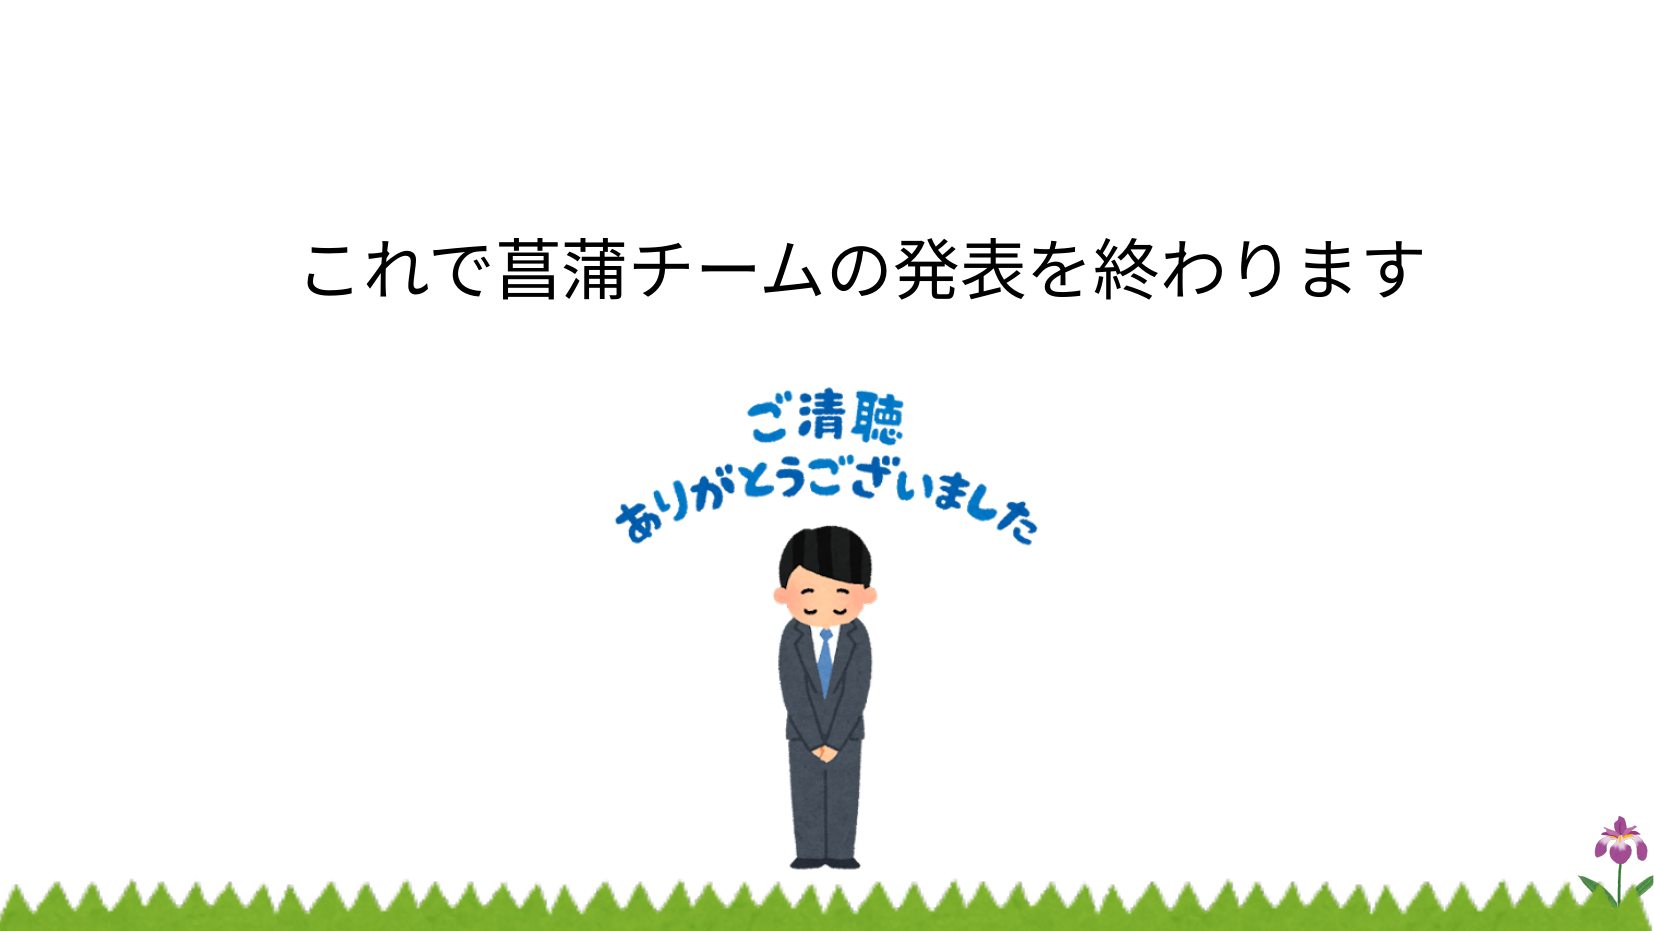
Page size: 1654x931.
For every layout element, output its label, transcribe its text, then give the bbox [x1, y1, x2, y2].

picture [0, 382, 1654, 931]
list これで菖蒲チームの発表を終わります [82, 217, 1571, 331]
